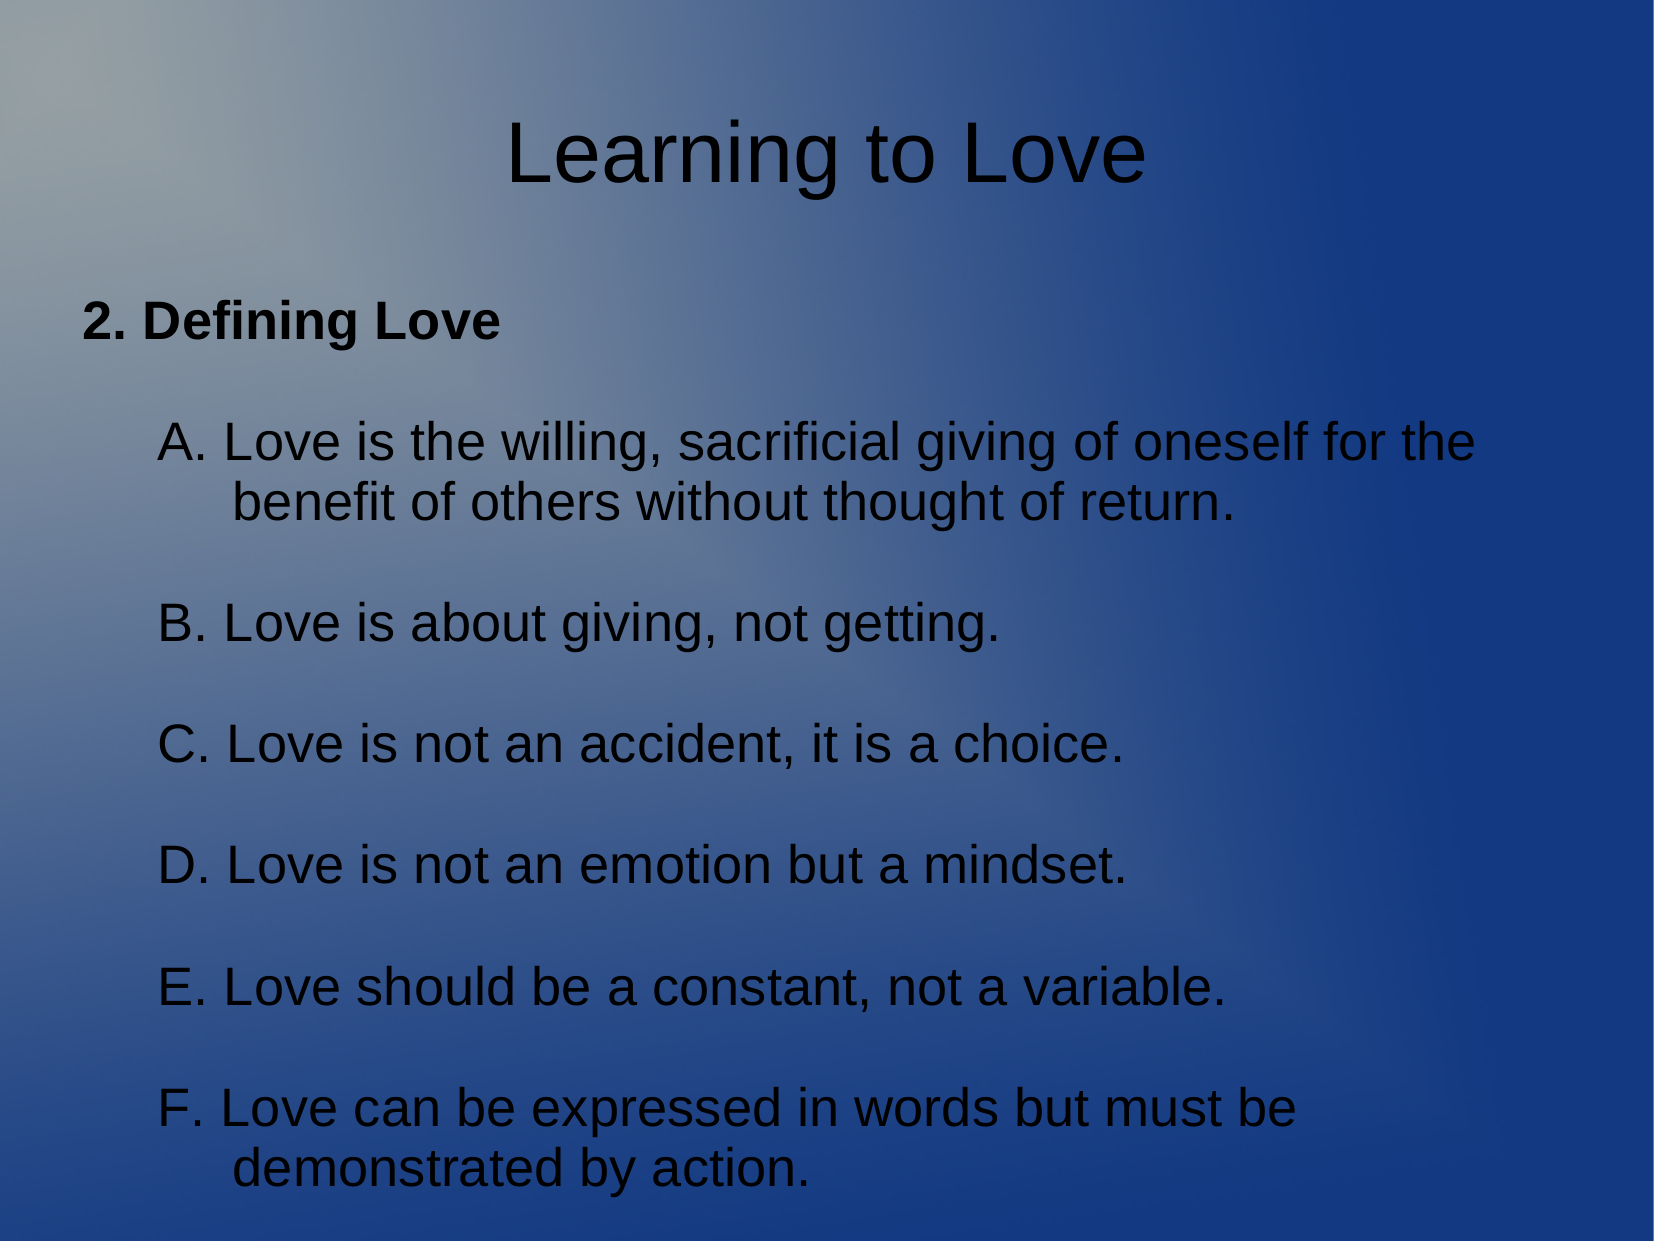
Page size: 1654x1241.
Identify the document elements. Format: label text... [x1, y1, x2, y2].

subtitle 2. Defining Love A. Love is the willing, sacrificial giving of oneself for the benefit of others without thought of return. B. Love is about giving, not getting. C. Love is not an accident, it is a choice. D. Love is not an emotion but a mindset. E. Love should be a constant, not a variable. F. Love can be expressed in words but must be demonstrated by action. [82, 290, 1571, 1241]
picture [0, 0, 1654, 1241]
title Learning to Love [82, 49, 1571, 257]
